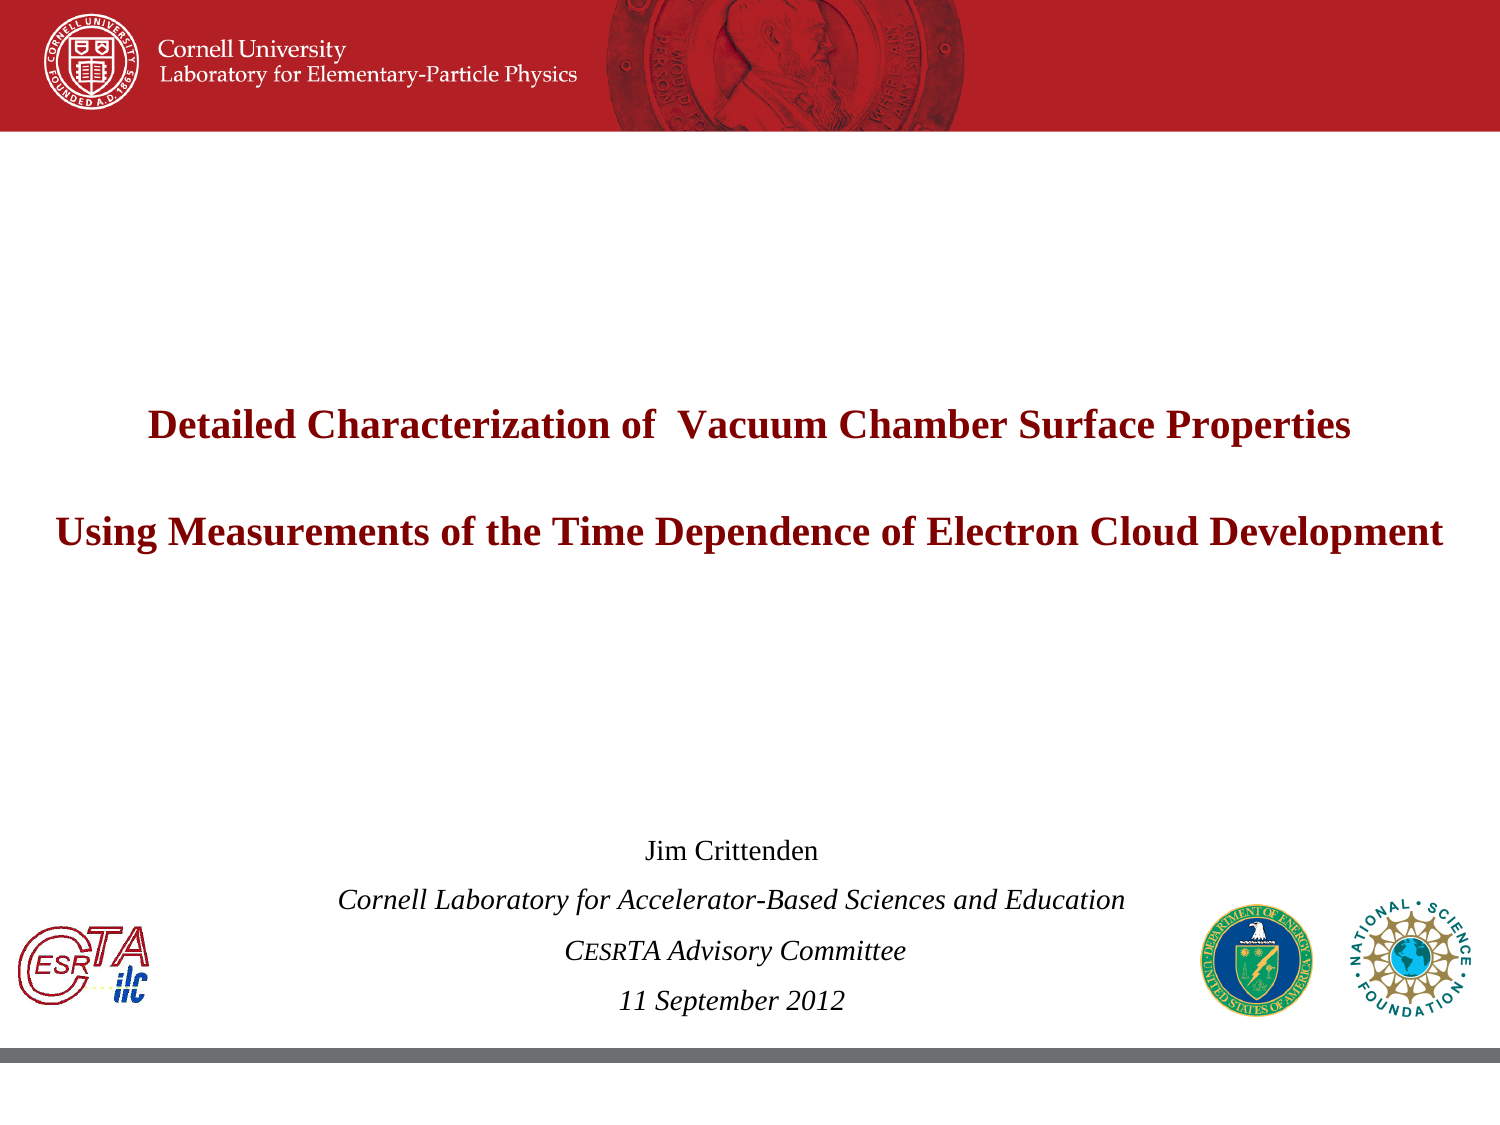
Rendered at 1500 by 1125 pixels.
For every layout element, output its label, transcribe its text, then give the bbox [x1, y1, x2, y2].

picture [1200, 904, 1313, 1017]
title Detailed Characterization of Vacuum Chamber Surface Properties Using Measurements of the Time Dependence of Electron Cloud Development [0, 149, 1500, 799]
picture [8, 899, 151, 1036]
picture [1350, 899, 1471, 1017]
picture [0, 0, 1500, 132]
subtitle Jim Crittenden Cornell Laboratory for Accelerator-Based Sciences and Education CESRTA Advisory Committee 11 September 2012 [281, 825, 1182, 1024]
